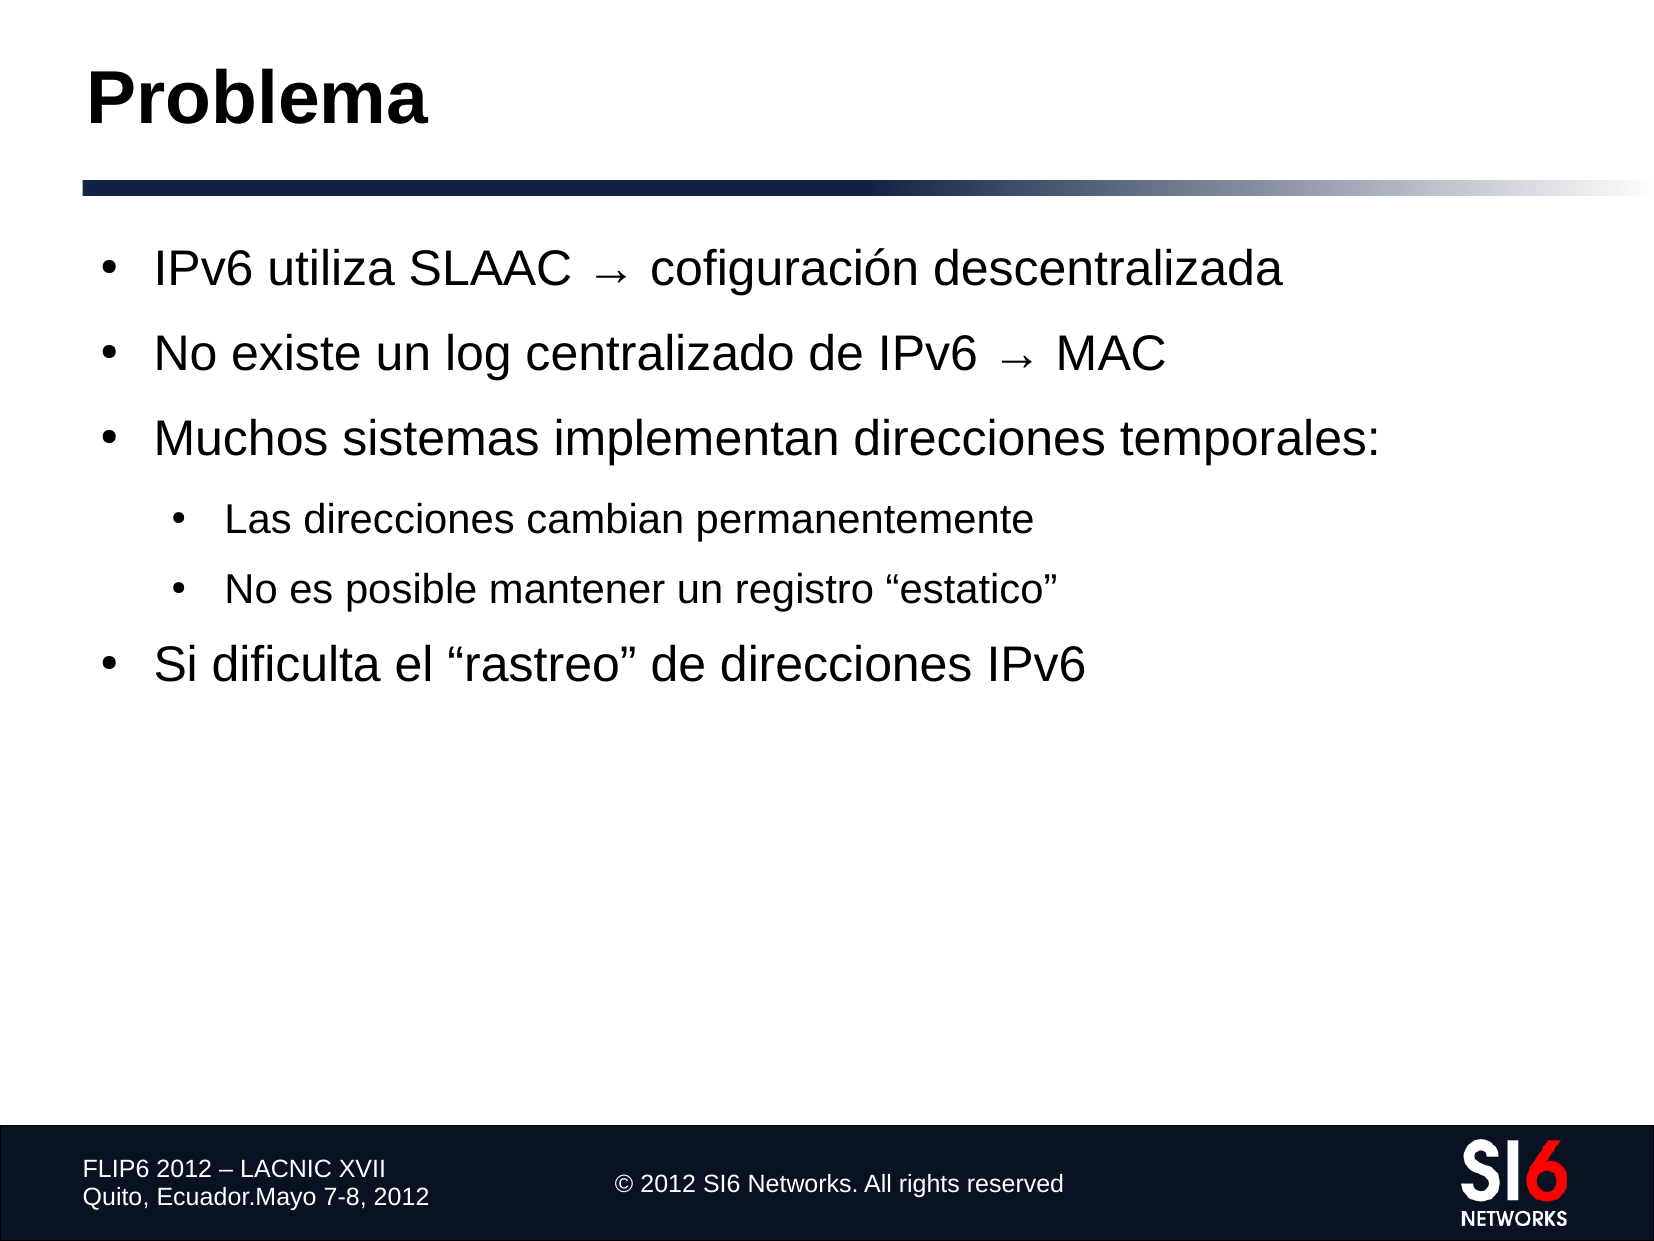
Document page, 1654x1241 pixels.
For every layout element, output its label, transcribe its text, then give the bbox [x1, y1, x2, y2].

picture [1461, 1139, 1567, 1226]
list IPv6 utiliza SLAAC → cofiguración descentralizada No existe un log centralizado de IPv6 → MAC Muchos sistemas implementan direcciones temporales: Las direcciones cambian permanentemente No es posible mantener un registro “estatico” Si dificulta el “rastreo” de direcciones IPv6 [82, 240, 1571, 1059]
title Problema [86, 30, 1576, 166]
